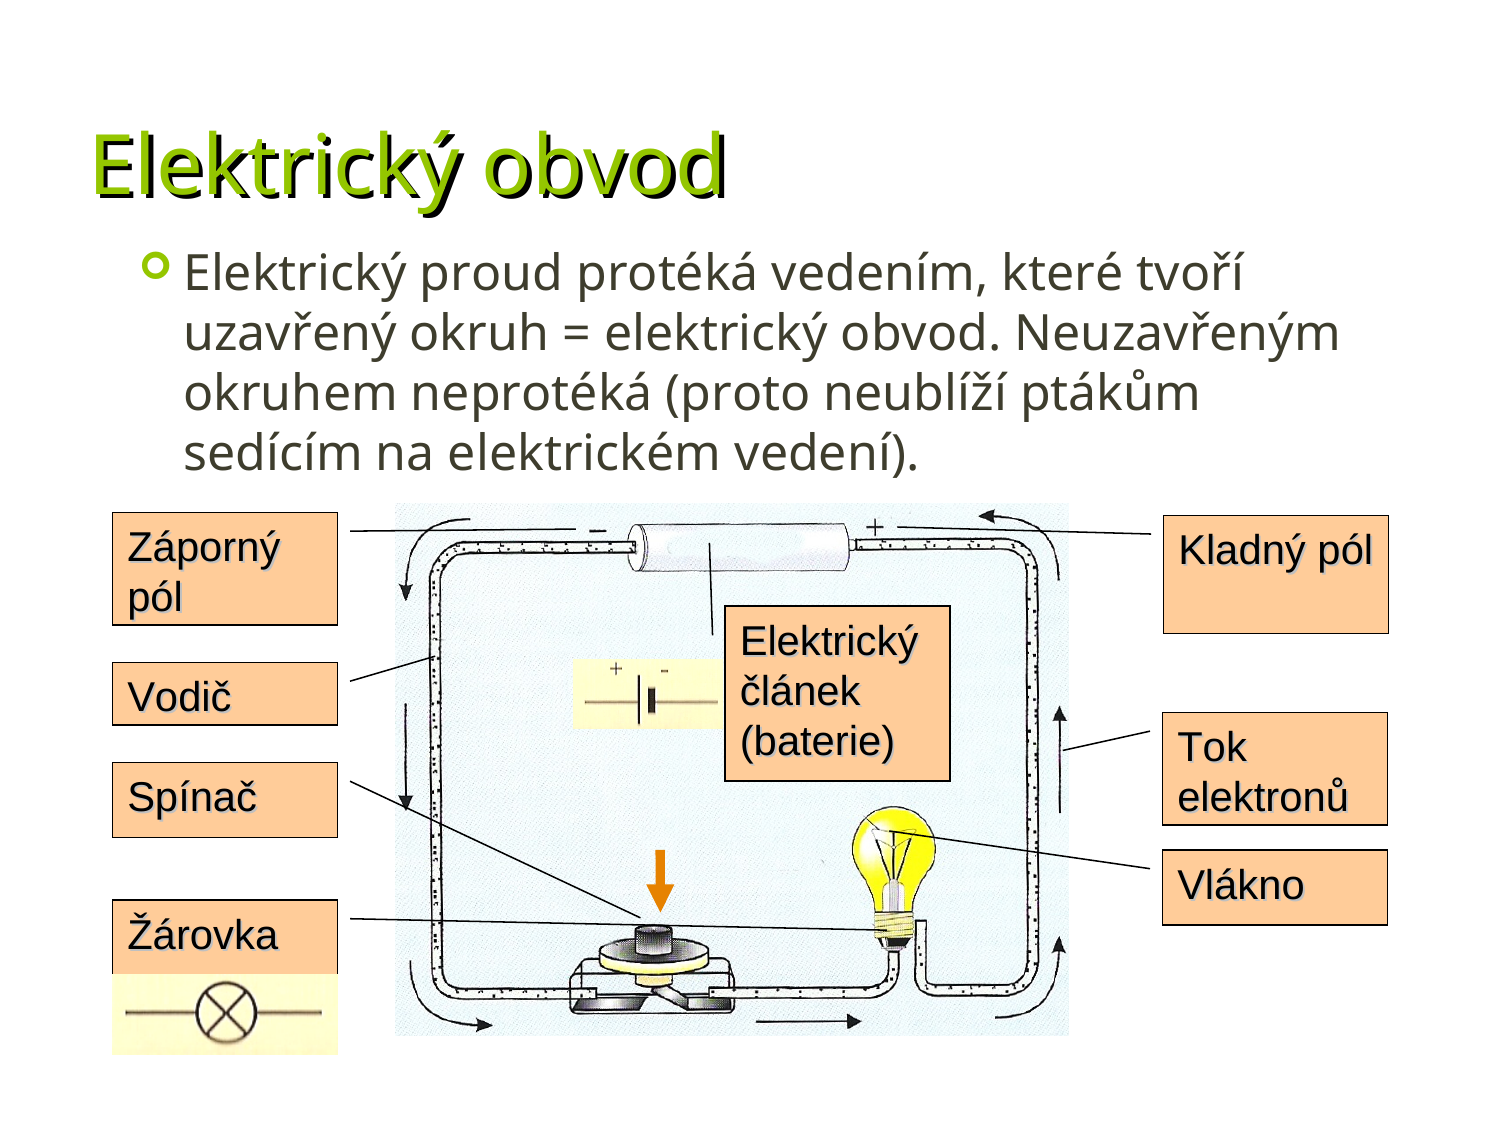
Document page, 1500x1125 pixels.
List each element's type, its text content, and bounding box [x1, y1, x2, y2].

text_box Spínač [113, 763, 338, 838]
text_box Elektrický článek (baterie) [725, 606, 950, 781]
text_box Elektrický obvod [73, 30, 1227, 219]
text_box Žárovka [113, 900, 338, 974]
text_box Záporný pól [113, 512, 338, 625]
text_box Vlákno [1163, 850, 1388, 925]
picture [395, 503, 1069, 1036]
text_box Kladný pól [1164, 515, 1389, 633]
picture [112, 974, 338, 1055]
text_box Elektrický proud protéká vedením, které tvoří uzavřený okruh = elektrický obvod. Neuzavřeným okruhem neprotéká (proto neublíží ptákům sedícím na elektrickém vedení). [112, 232, 1388, 908]
text_box Vodič [113, 662, 338, 725]
text_box Tok elektronů [1163, 712, 1388, 825]
